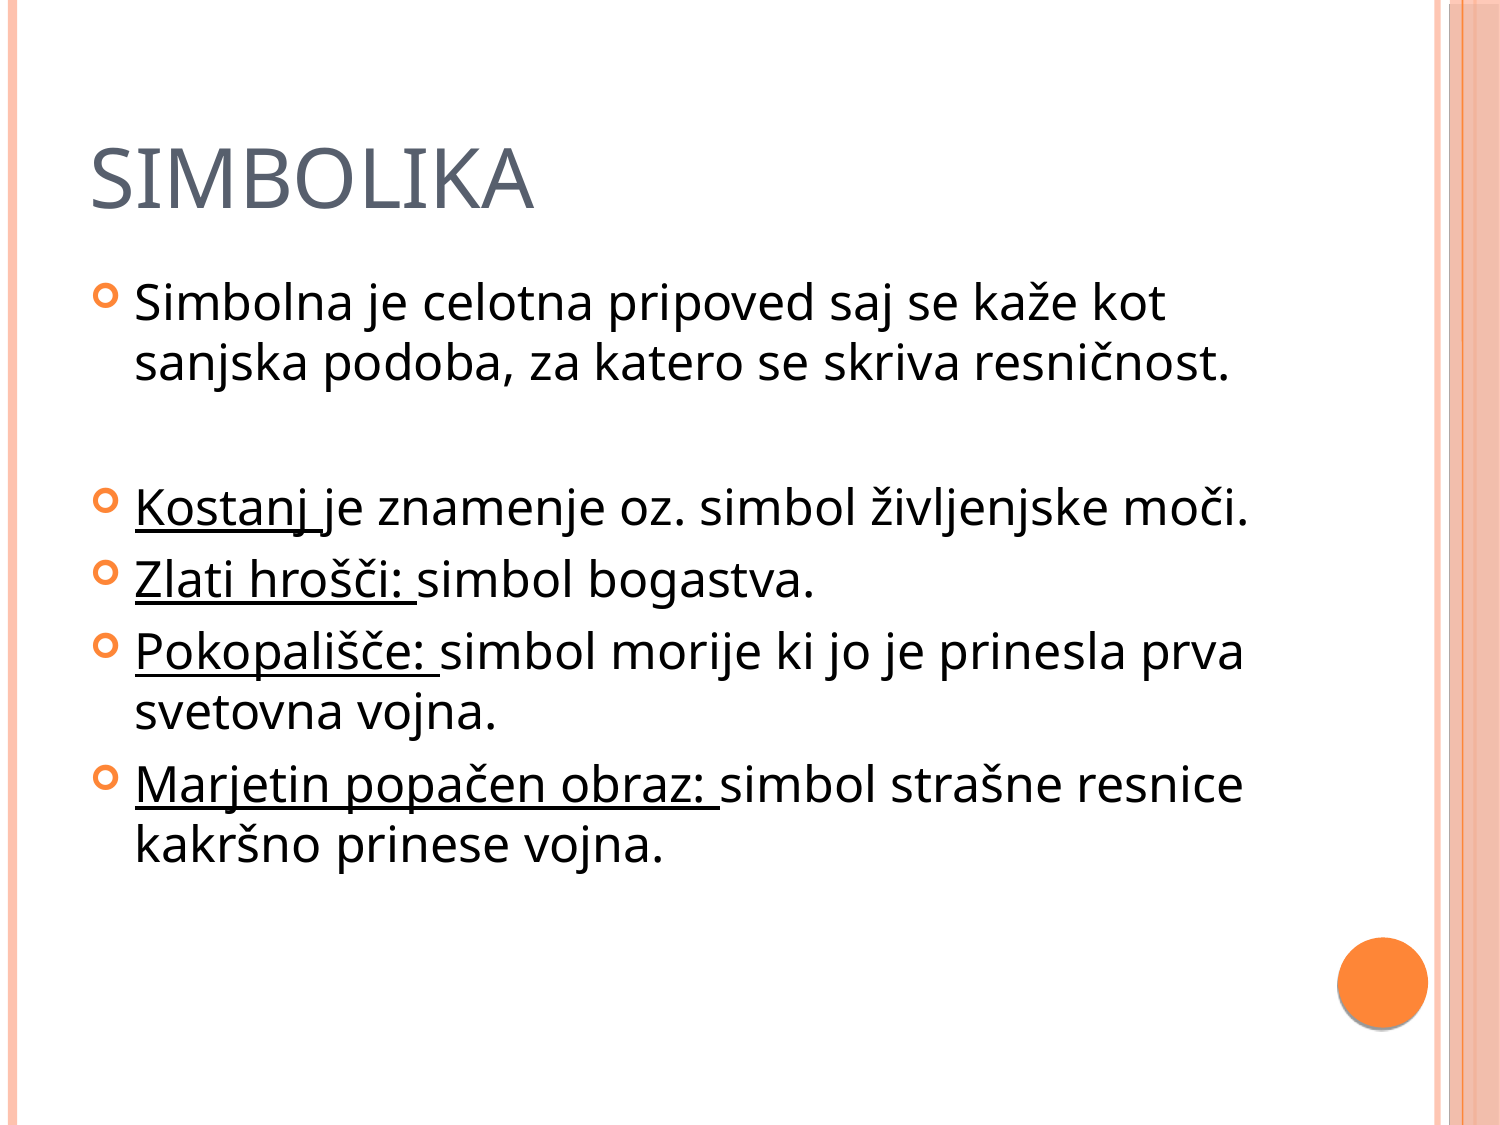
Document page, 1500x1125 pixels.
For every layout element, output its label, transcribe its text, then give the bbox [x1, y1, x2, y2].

title Simbolika [75, 45, 1300, 233]
list Simbolna je celotna pripoved saj se kaže kot sanjska podoba, za katero se skriva resničnost. Kostanj je znamenje oz. simbol življenjske moči. Zlati hrošči: simbol bogastva. Pokopališče: simbol morije ki jo je prinesla prva svetovna vojna. Marjetin popačen obraz: simbol strašne resnice kakršno prinese vojna. [75, 262, 1300, 1062]
